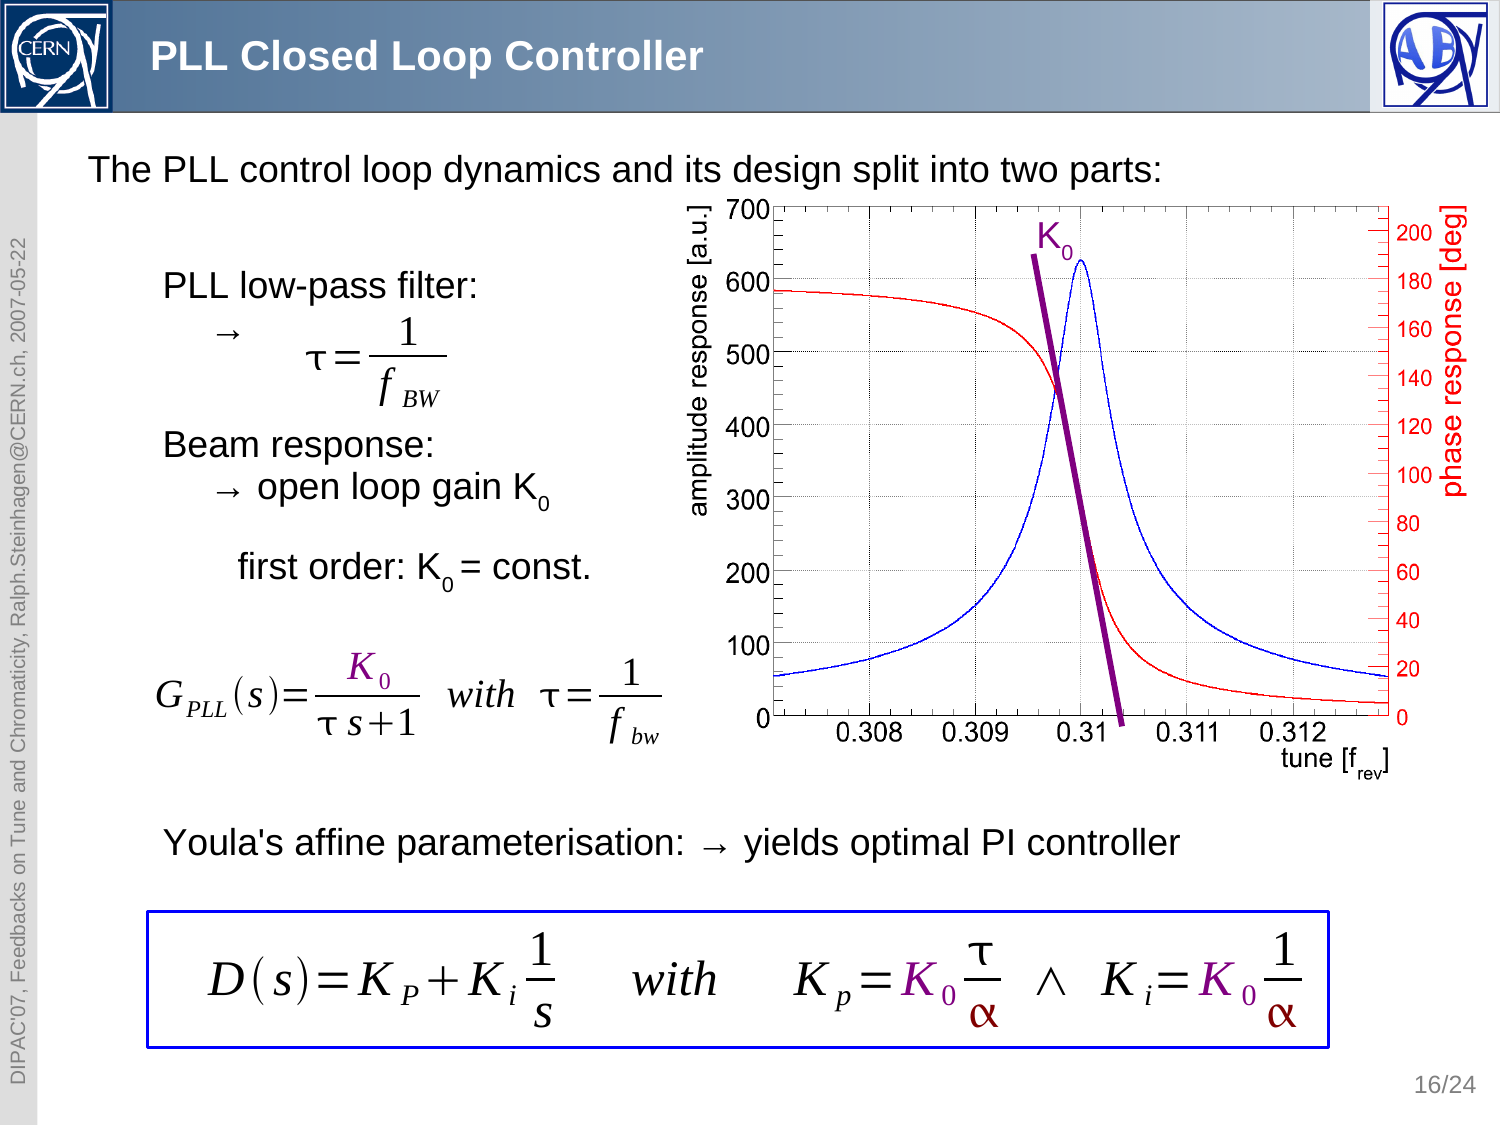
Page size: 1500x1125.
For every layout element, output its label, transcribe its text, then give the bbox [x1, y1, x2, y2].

text_box K0 [1021, 206, 1089, 273]
chart [295, 307, 459, 414]
picture [0, 0, 113, 113]
picture [679, 194, 1467, 786]
chart [144, 643, 674, 750]
title PLL Closed Loop Controller [150, 7, 1201, 106]
chart [193, 921, 1317, 1040]
picture [1382, 1, 1489, 108]
list The PLL control loop dynamics and its design split into two parts: PLL low-pass filter: → Beam response: → open loop gain K0 first order: K0 = const. Youla's affine parameterisation: → yields optimal PI controller [87, 147, 1438, 1093]
